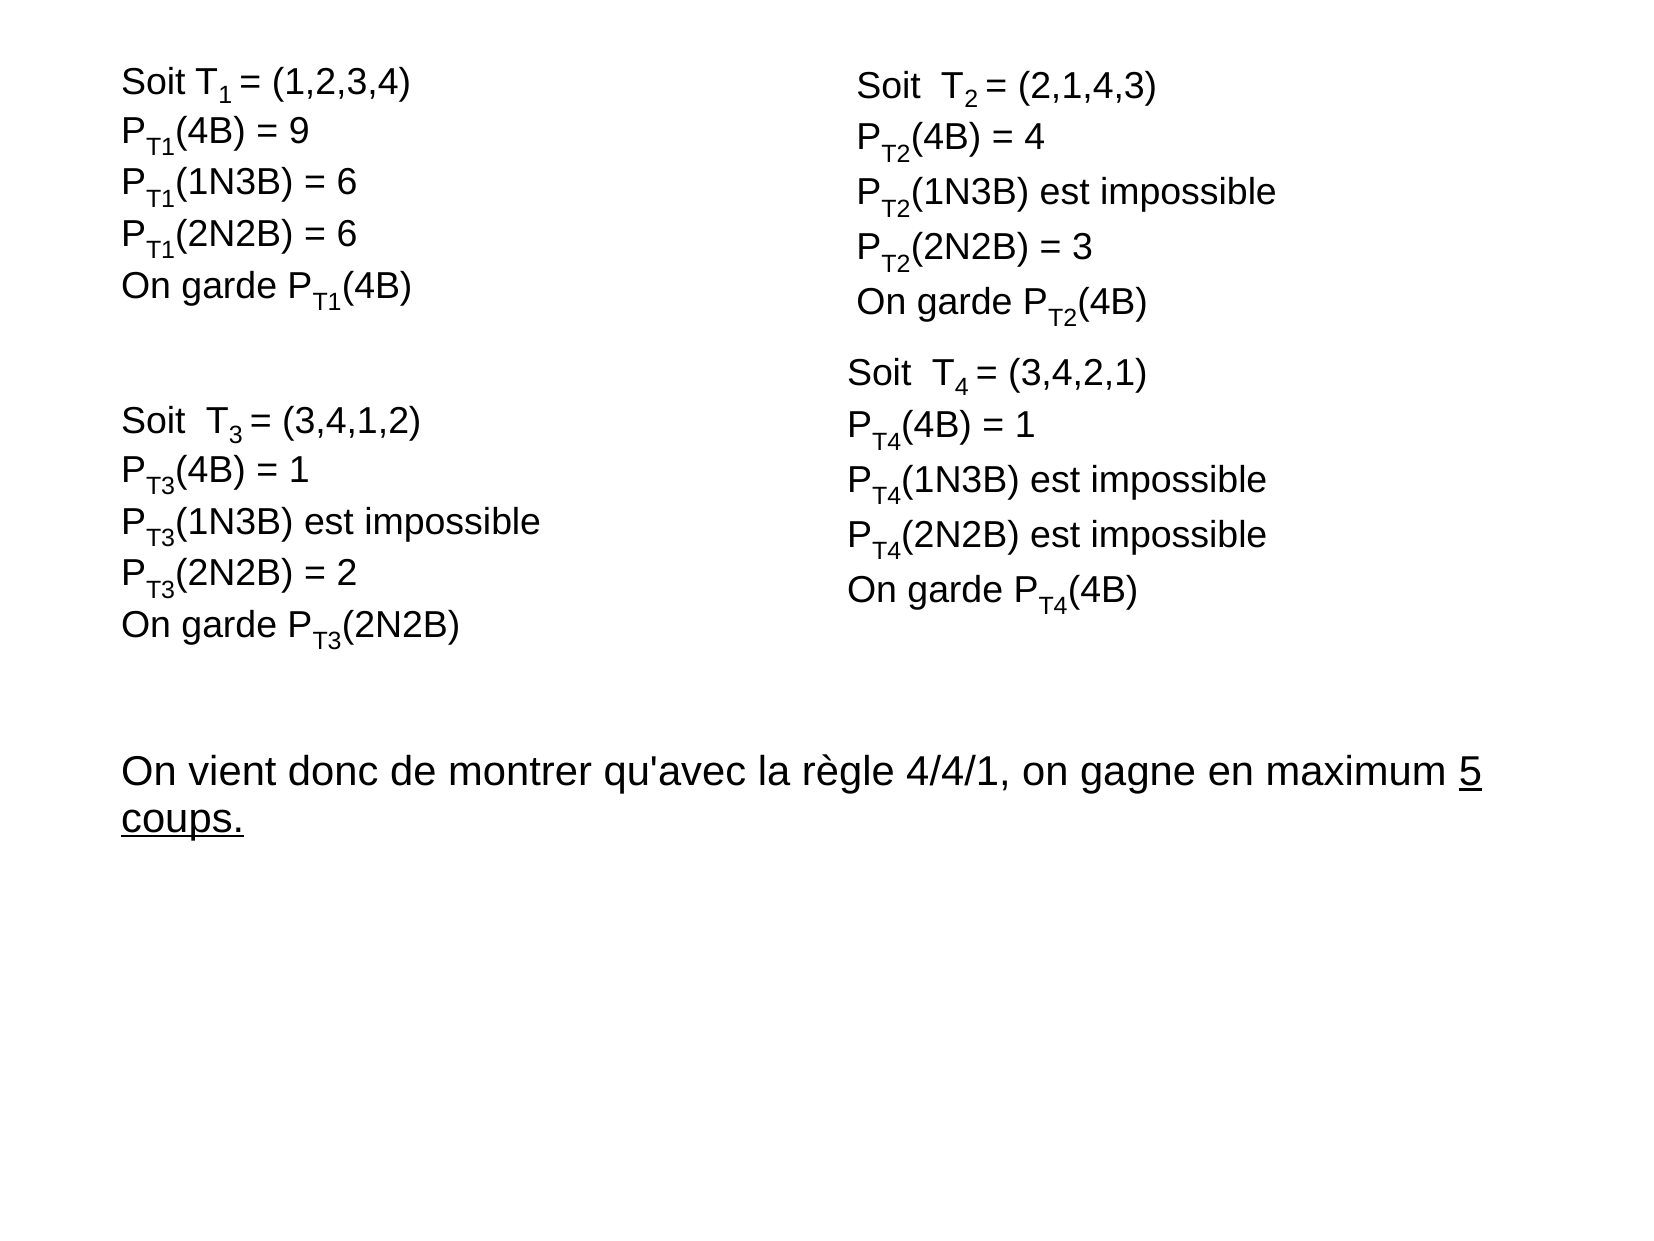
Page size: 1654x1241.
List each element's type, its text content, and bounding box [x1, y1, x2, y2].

text_box Soit T4 = (3,4,2,1) PT4(4B) = 1 PT4(1N3B) est impossible PT4(2N2B) est impossible On garde PT4(4B) [832, 340, 1435, 629]
text_box Soit T2 = (2,1,4,3) PT2(4B) = 4 PT2(1N3B) est impossible PT2(2N2B) = 3 On garde PT2(4B) [841, 53, 1397, 340]
text_box Soit T1 = (1,2,3,4) PT1(4B) = 9 PT1(1N3B) = 6 PT1(2N2B) = 6 On garde PT1(4B) Soit T3 = (3,4,1,2) PT3(4B) = 1 PT3(1N3B) est impossible PT3(2N2B) = 2 On garde PT3(2N2B) On vient donc de montrer qu'avec la règle 4/4/1, on gagne en maximum 5 coups. [106, 53, 1554, 901]
